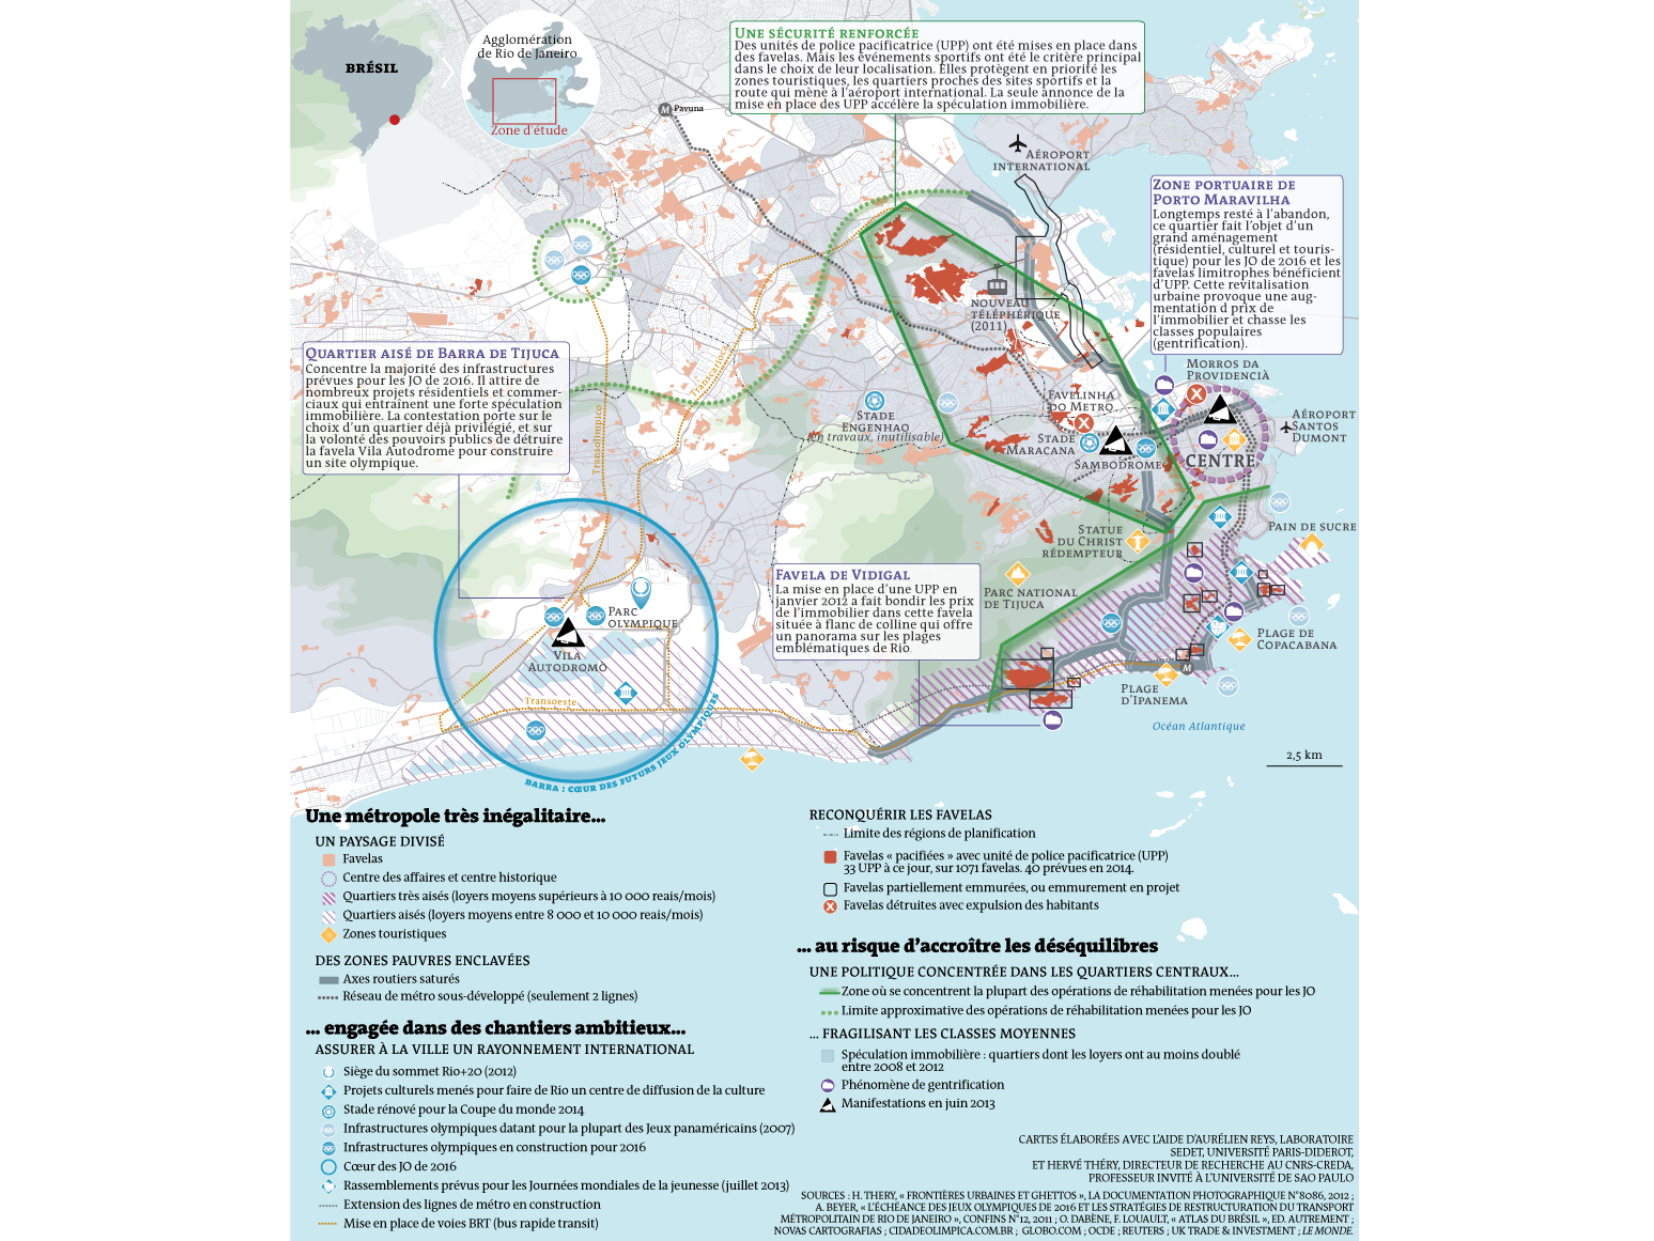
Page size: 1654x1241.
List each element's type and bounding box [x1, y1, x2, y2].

picture [290, 0, 1359, 1241]
